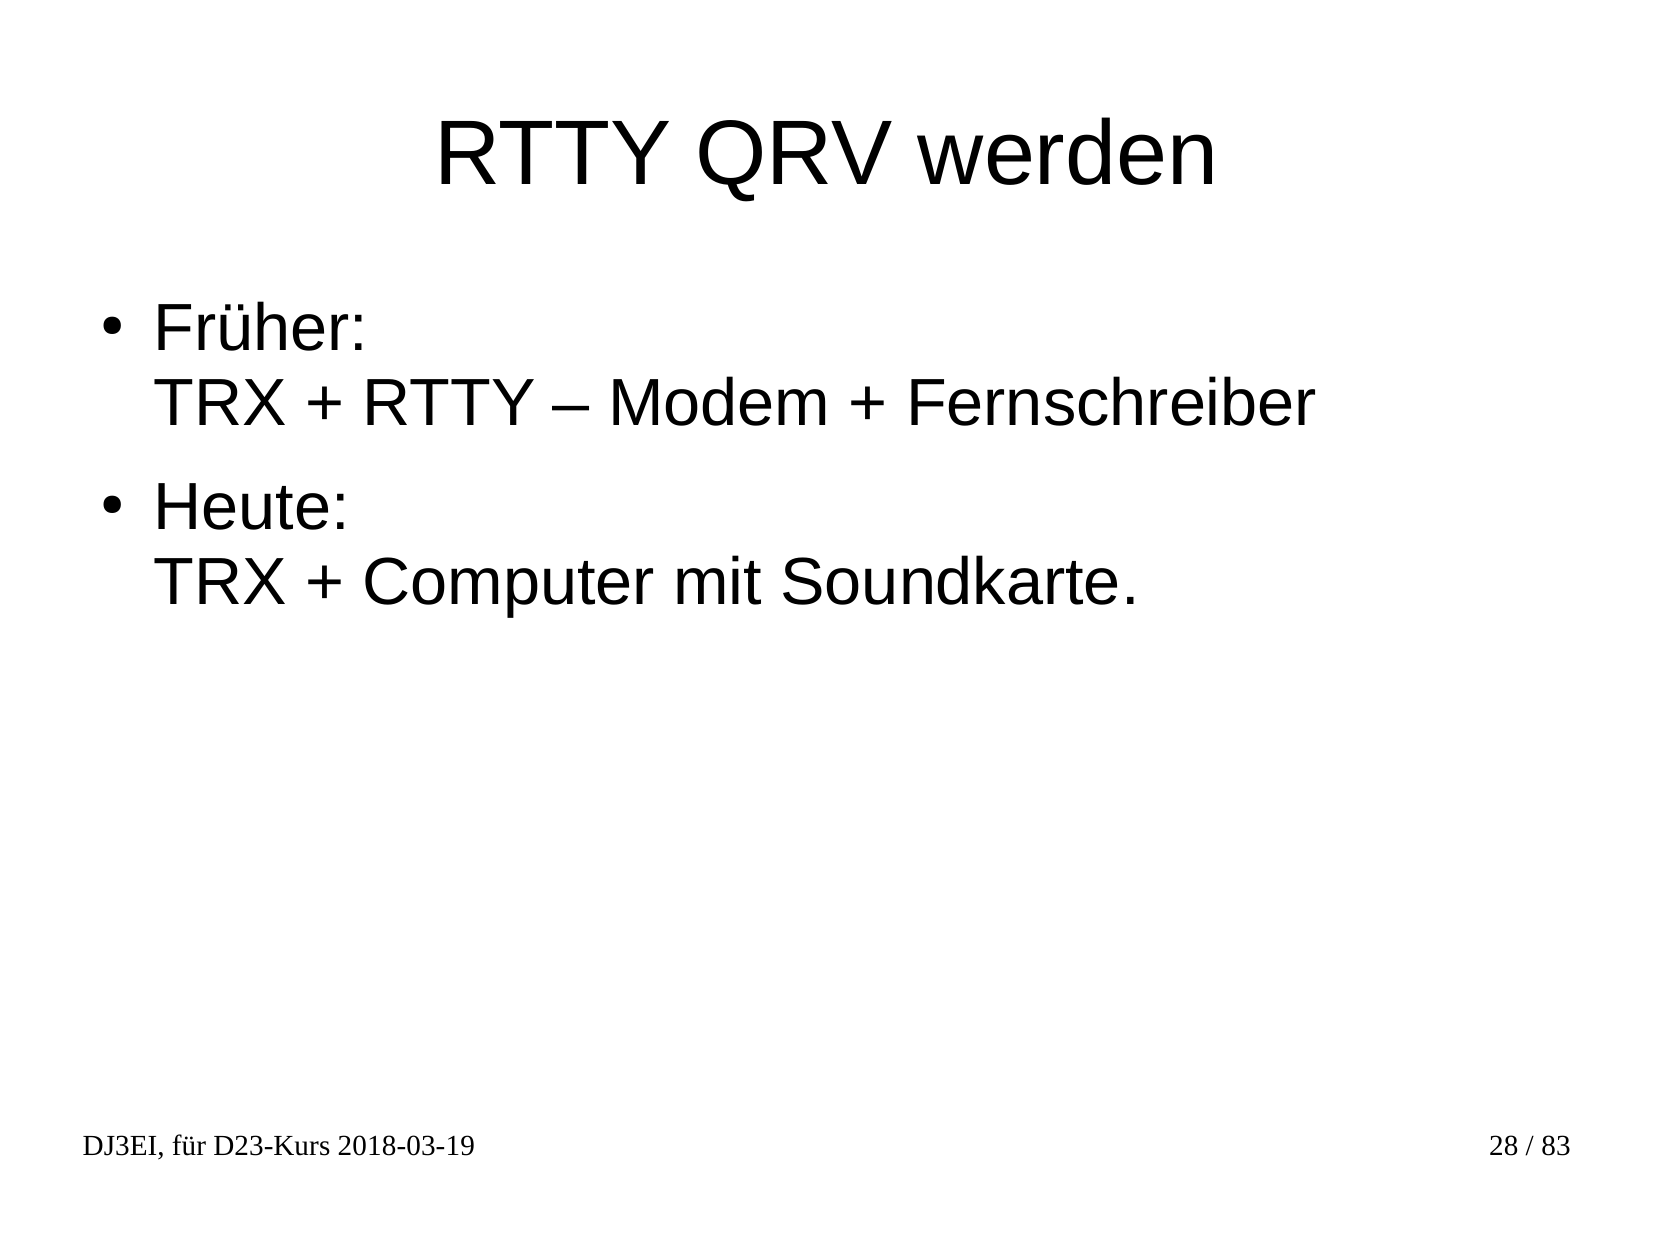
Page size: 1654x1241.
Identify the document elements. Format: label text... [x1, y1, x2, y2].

list Früher: TRX + RTTY – Modem + Fernschreiber Heute: TRX + Computer mit Soundkarte. [82, 290, 1571, 1010]
title RTTY QRV werden [82, 49, 1571, 257]
